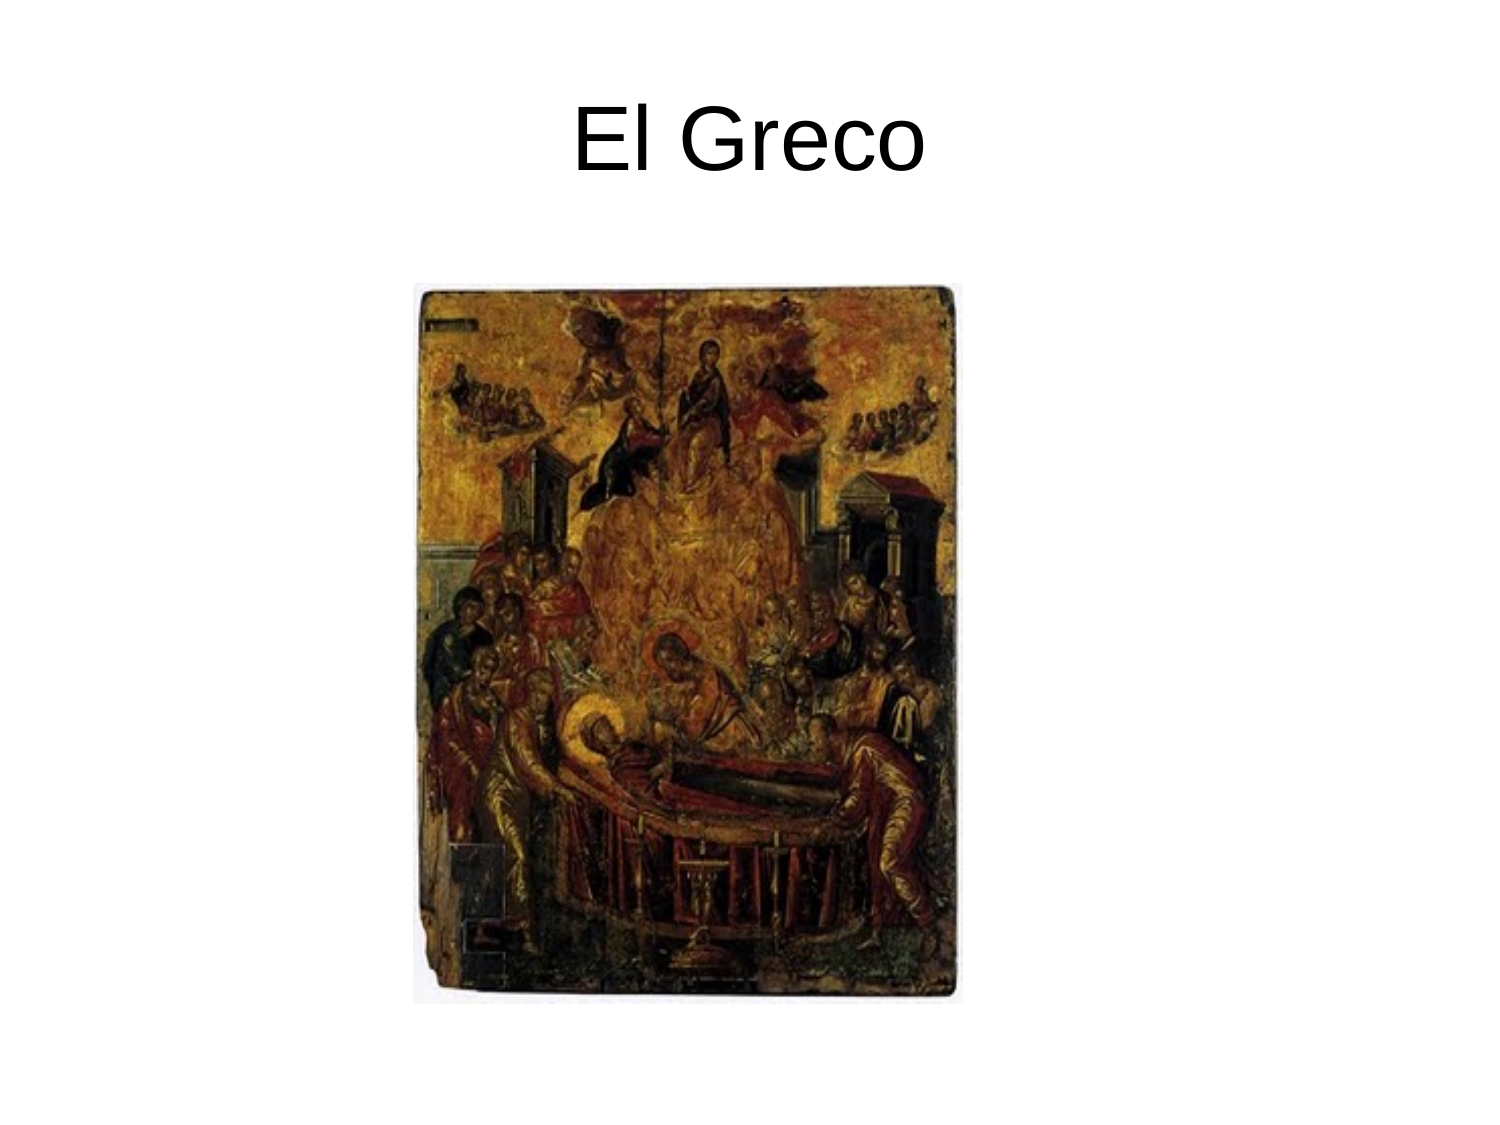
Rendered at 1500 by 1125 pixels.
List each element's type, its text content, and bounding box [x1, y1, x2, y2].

title El Greco [75, 20, 1425, 257]
picture [413, 283, 963, 1004]
